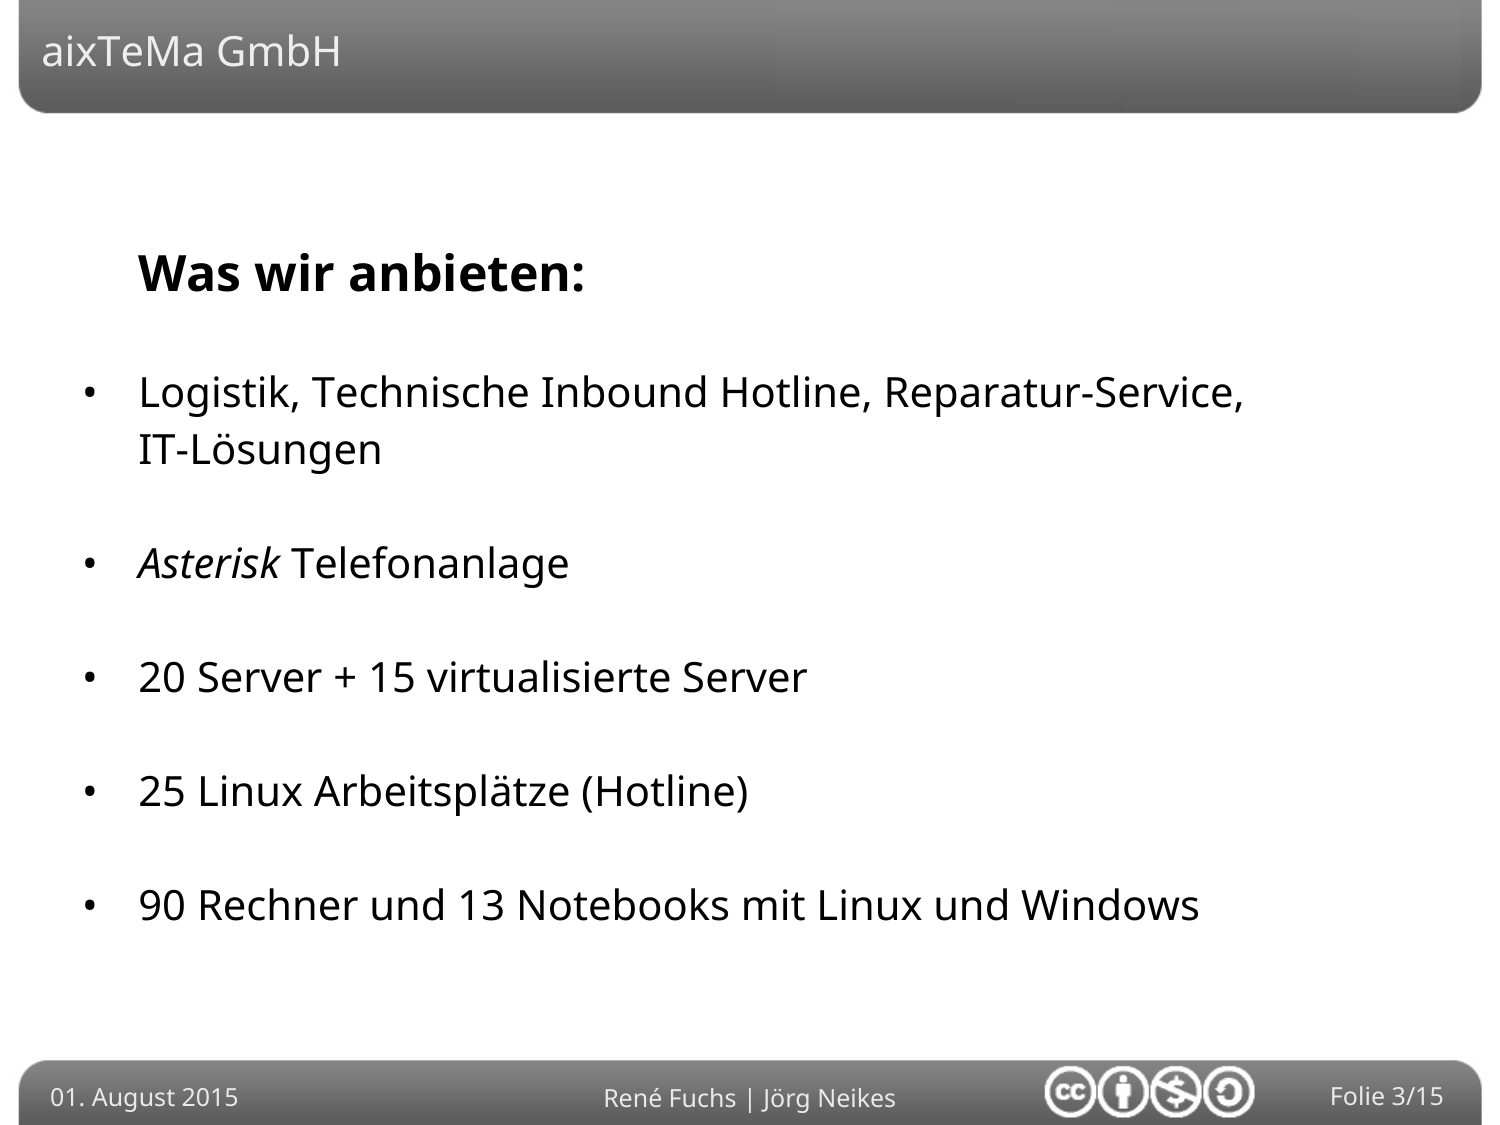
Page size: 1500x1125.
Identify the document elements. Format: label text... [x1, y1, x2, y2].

text_box Was wir anbieten: Logistik, Technische Inbound Hotline, Reparatur-Service, IT-Lösungen Asterisk Telefonanlage 20 Server + 15 virtualisierte Server 25 Linux Arbeitsplätze (Hotline) 90 Rechner und 13 Notebooks mit Linux und Windows [67, 116, 1418, 973]
title aixTeMa GmbH [41, 0, 1002, 123]
picture [0, 0, 1500, 1125]
